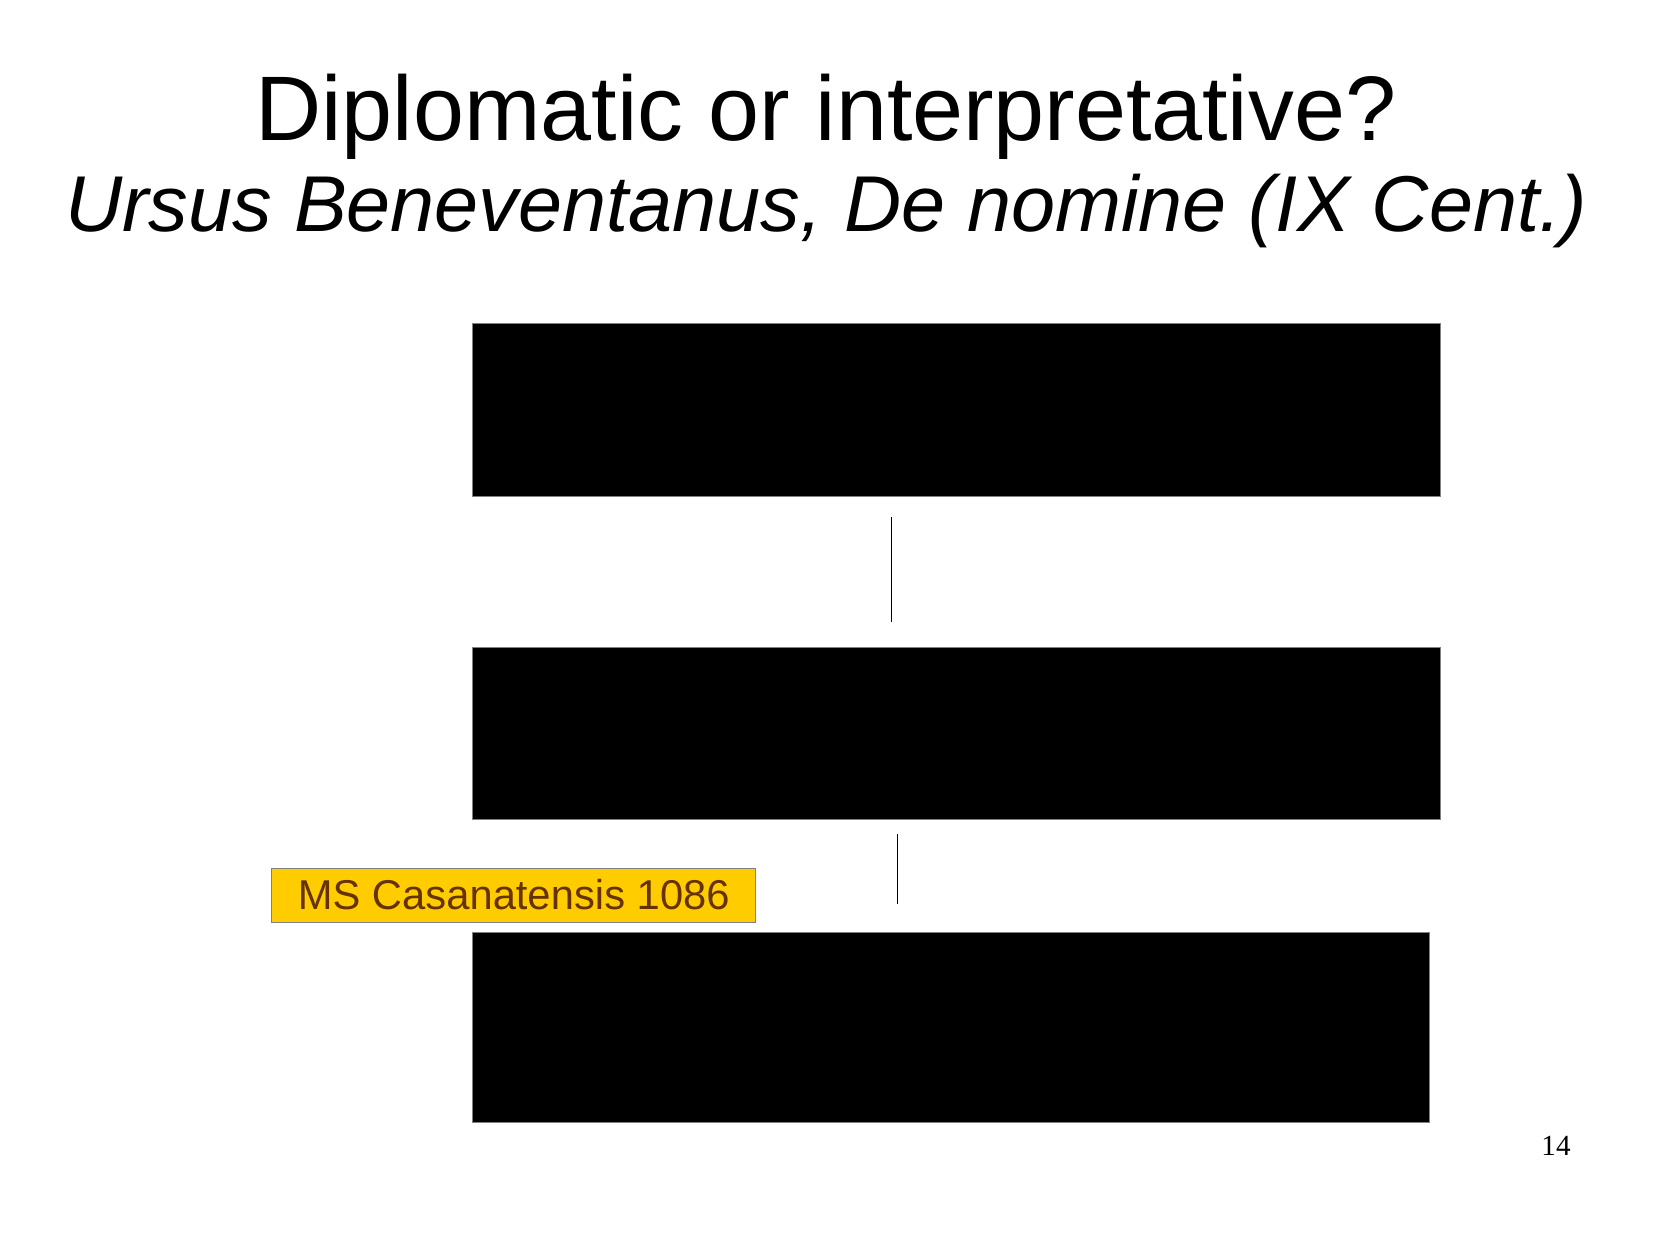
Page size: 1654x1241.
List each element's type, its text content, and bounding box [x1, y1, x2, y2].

title Diplomatic or interpretative? Ursus Beneventanus, De nomine (IX Cent.) [47, 49, 1607, 257]
text_box [472, 323, 1441, 497]
text_box MS Casanatensis 1086 [271, 868, 756, 923]
text_box [472, 932, 1430, 1123]
text_box [472, 647, 1441, 820]
